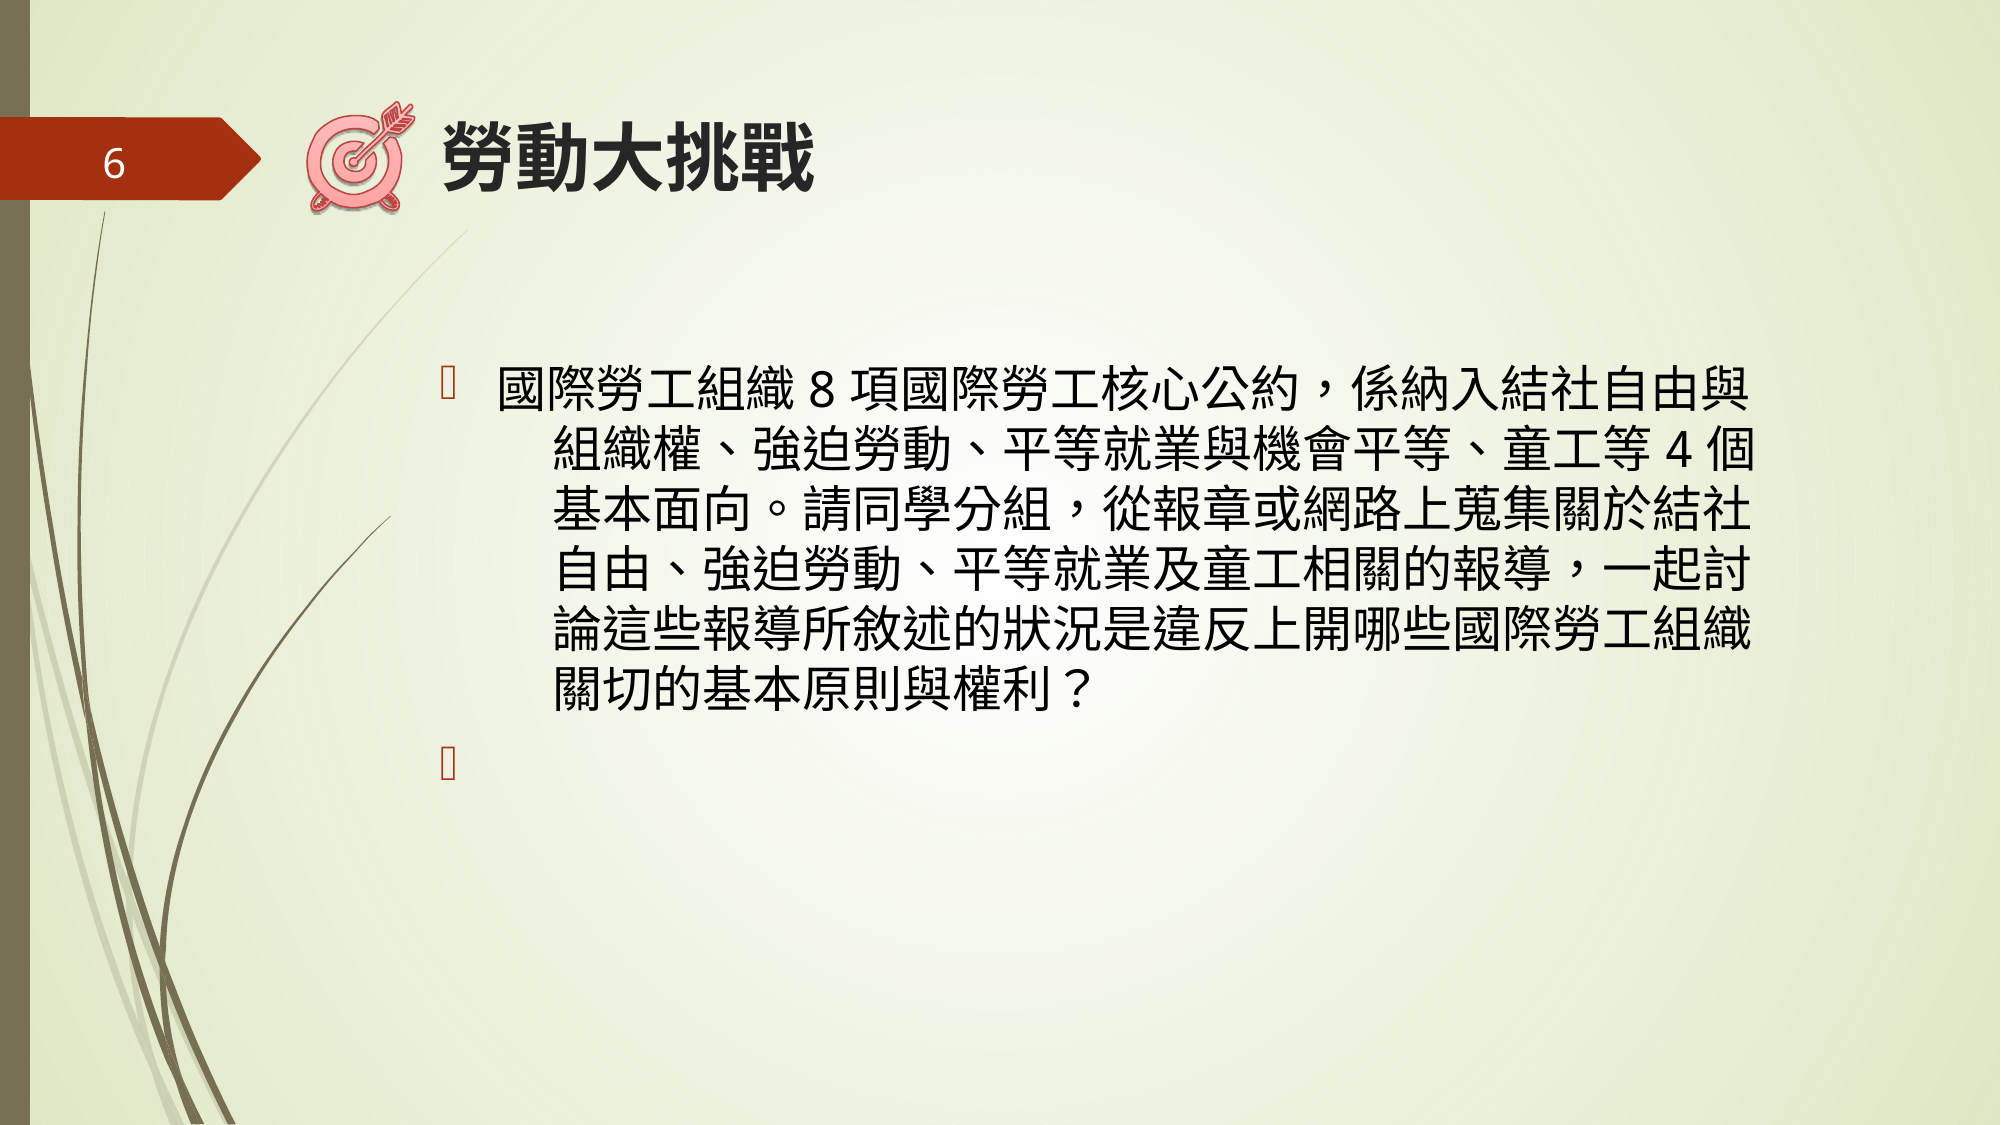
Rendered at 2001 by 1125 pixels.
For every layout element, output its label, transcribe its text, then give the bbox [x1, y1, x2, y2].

text_box [332, 141, 377, 183]
text_box [349, 101, 415, 167]
text_box 6 [87, 129, 216, 190]
text_box [307, 115, 402, 211]
list 國際勞工組織8項國際勞工核心公約，係納入結社自由與組織權、強迫勞動、平等就業與機會平等、童工等4個基本面向。請同學分組，從報章或網路上蒐集關於結社自由、強迫勞動、平等就業及童工相關的報導，一起討論這些報導所敘述的狀況是違反上開哪些國際勞工組織關切的基本原則與權利？ [424, 350, 1773, 970]
text_box 勞動大挑戰 [425, 102, 1888, 313]
